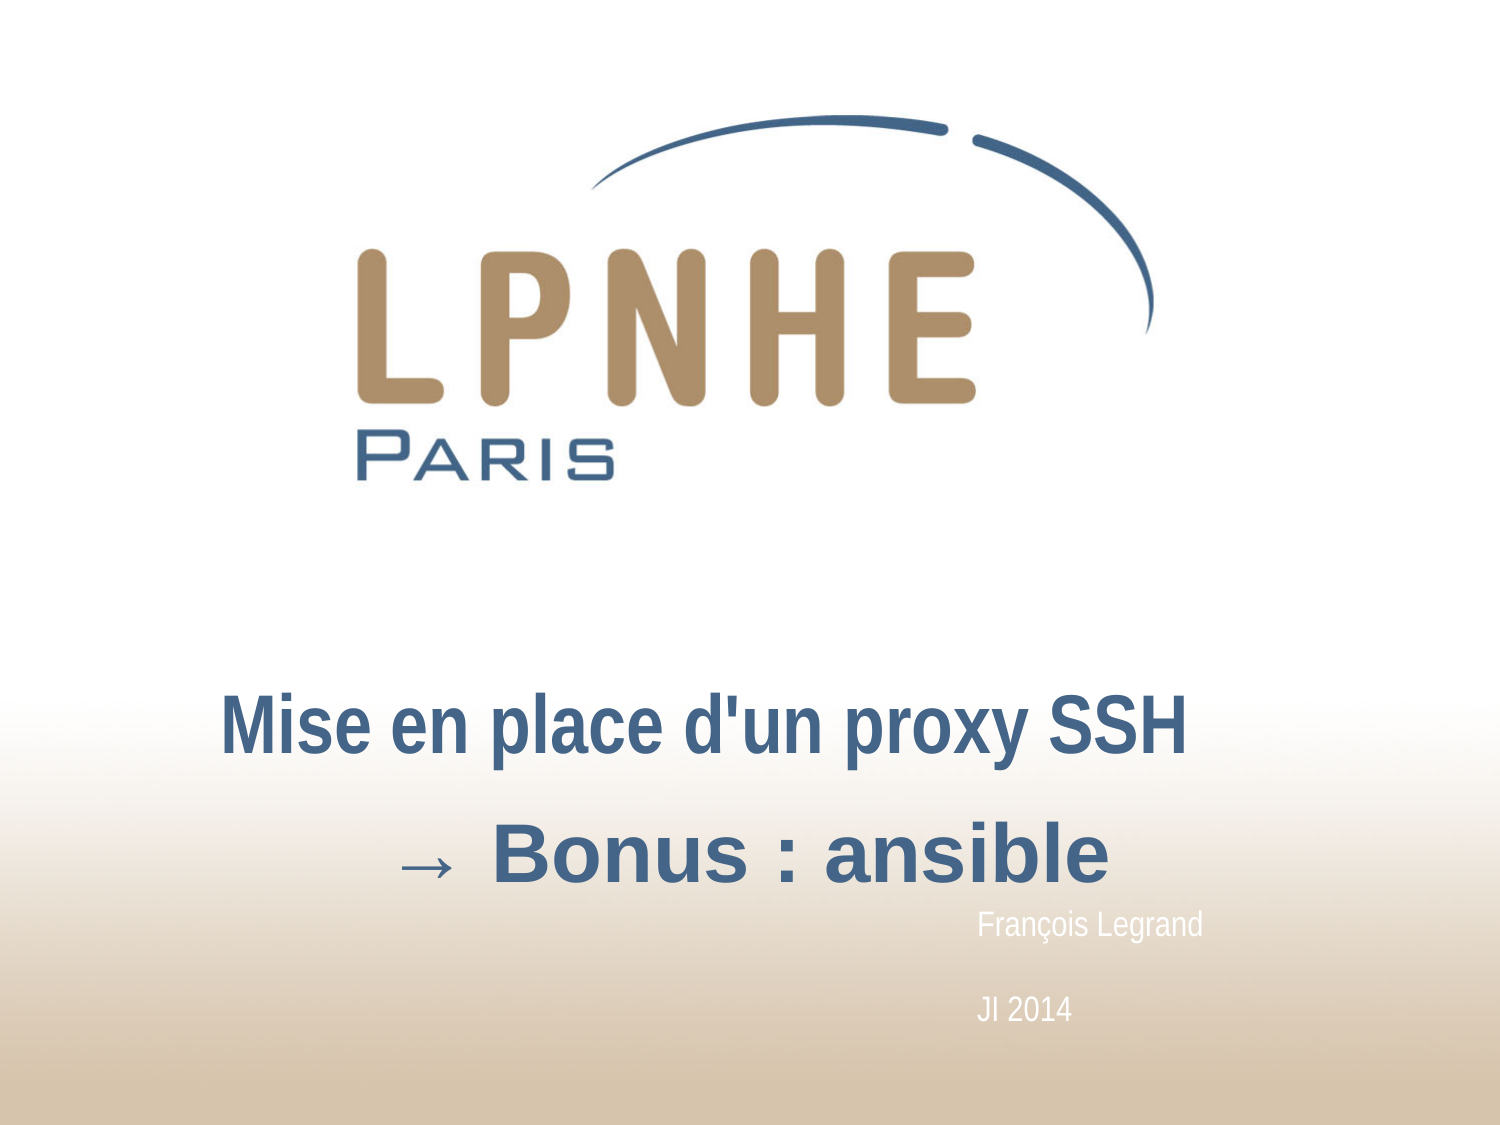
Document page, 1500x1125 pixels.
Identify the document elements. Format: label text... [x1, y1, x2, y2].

picture [0, 0, 1500, 1125]
text_box François Legrand JI 2014 [962, 915, 1463, 1035]
text_box → Bonus : ansible [370, 791, 1127, 907]
title Mise en place d'un proxy SSH [74, 662, 1335, 780]
